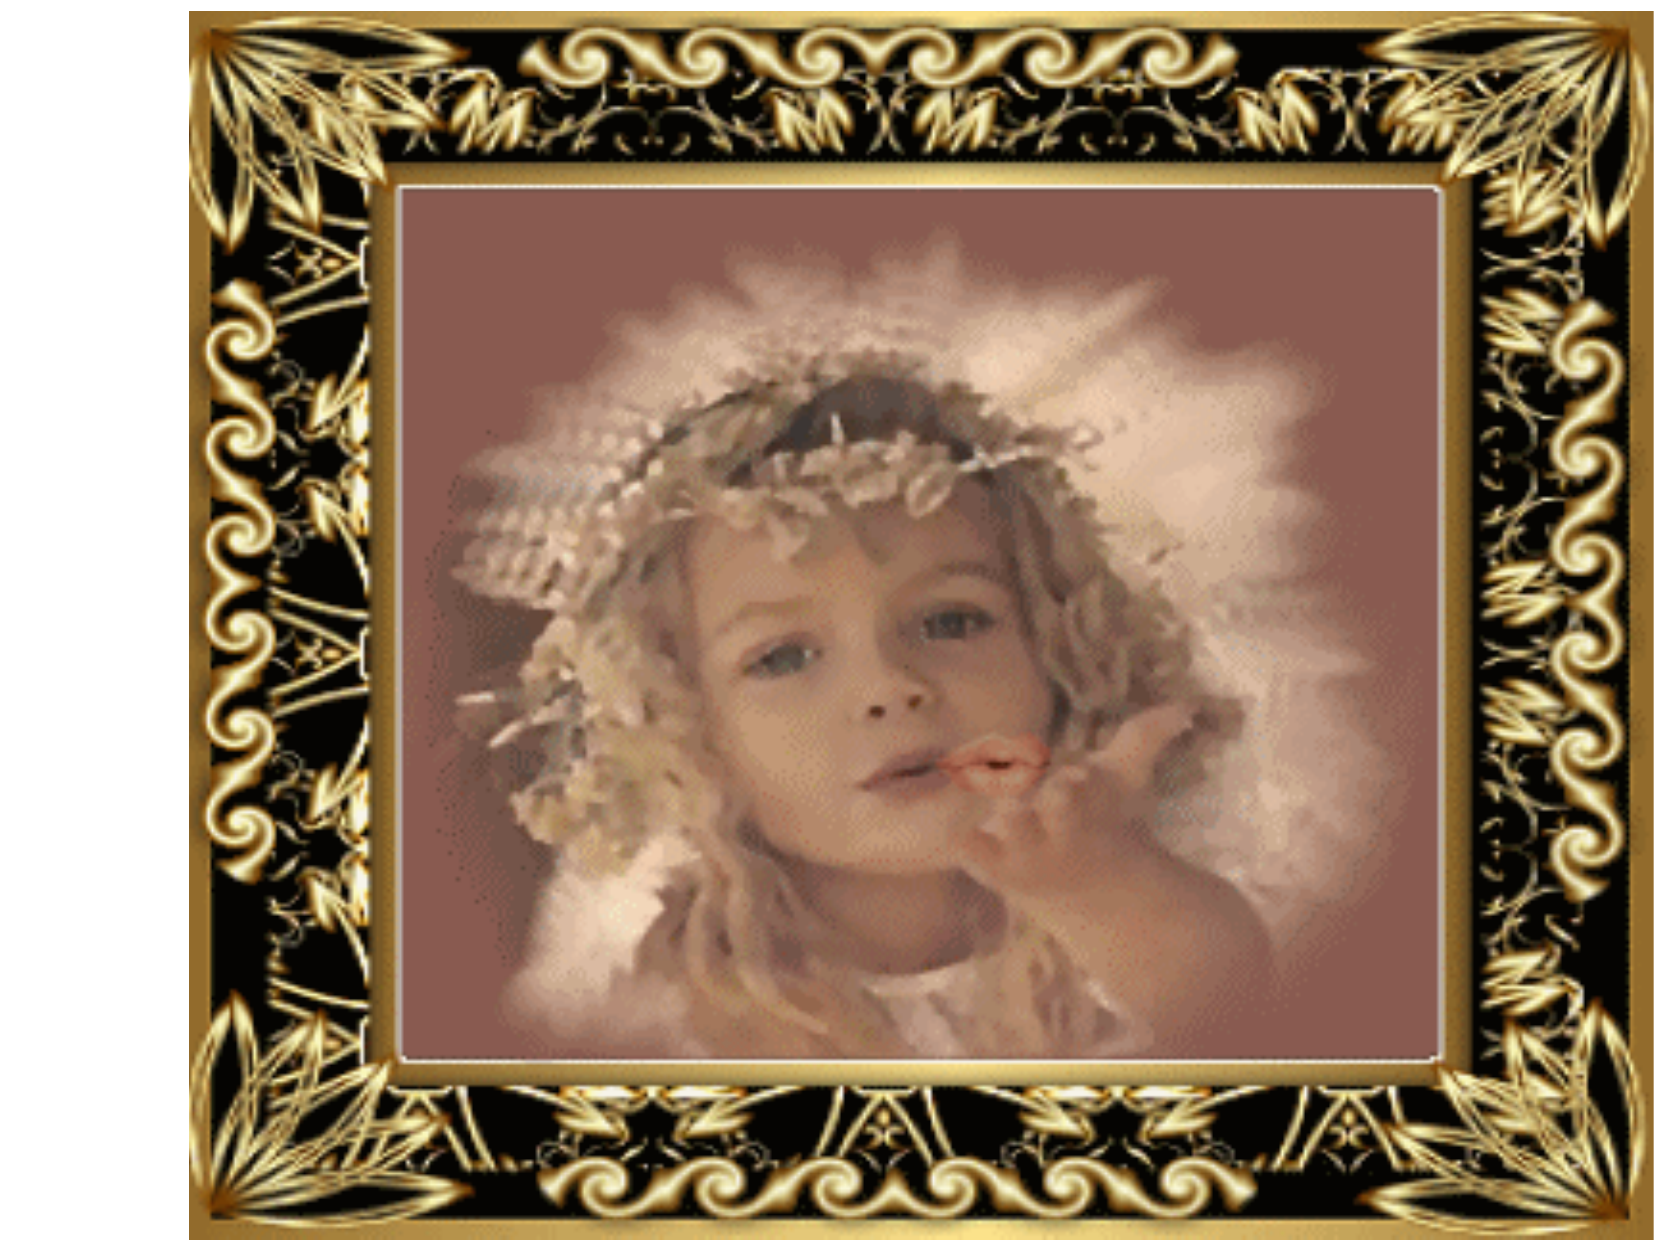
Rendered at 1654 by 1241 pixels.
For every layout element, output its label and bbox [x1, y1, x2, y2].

picture [189, 11, 1654, 1240]
